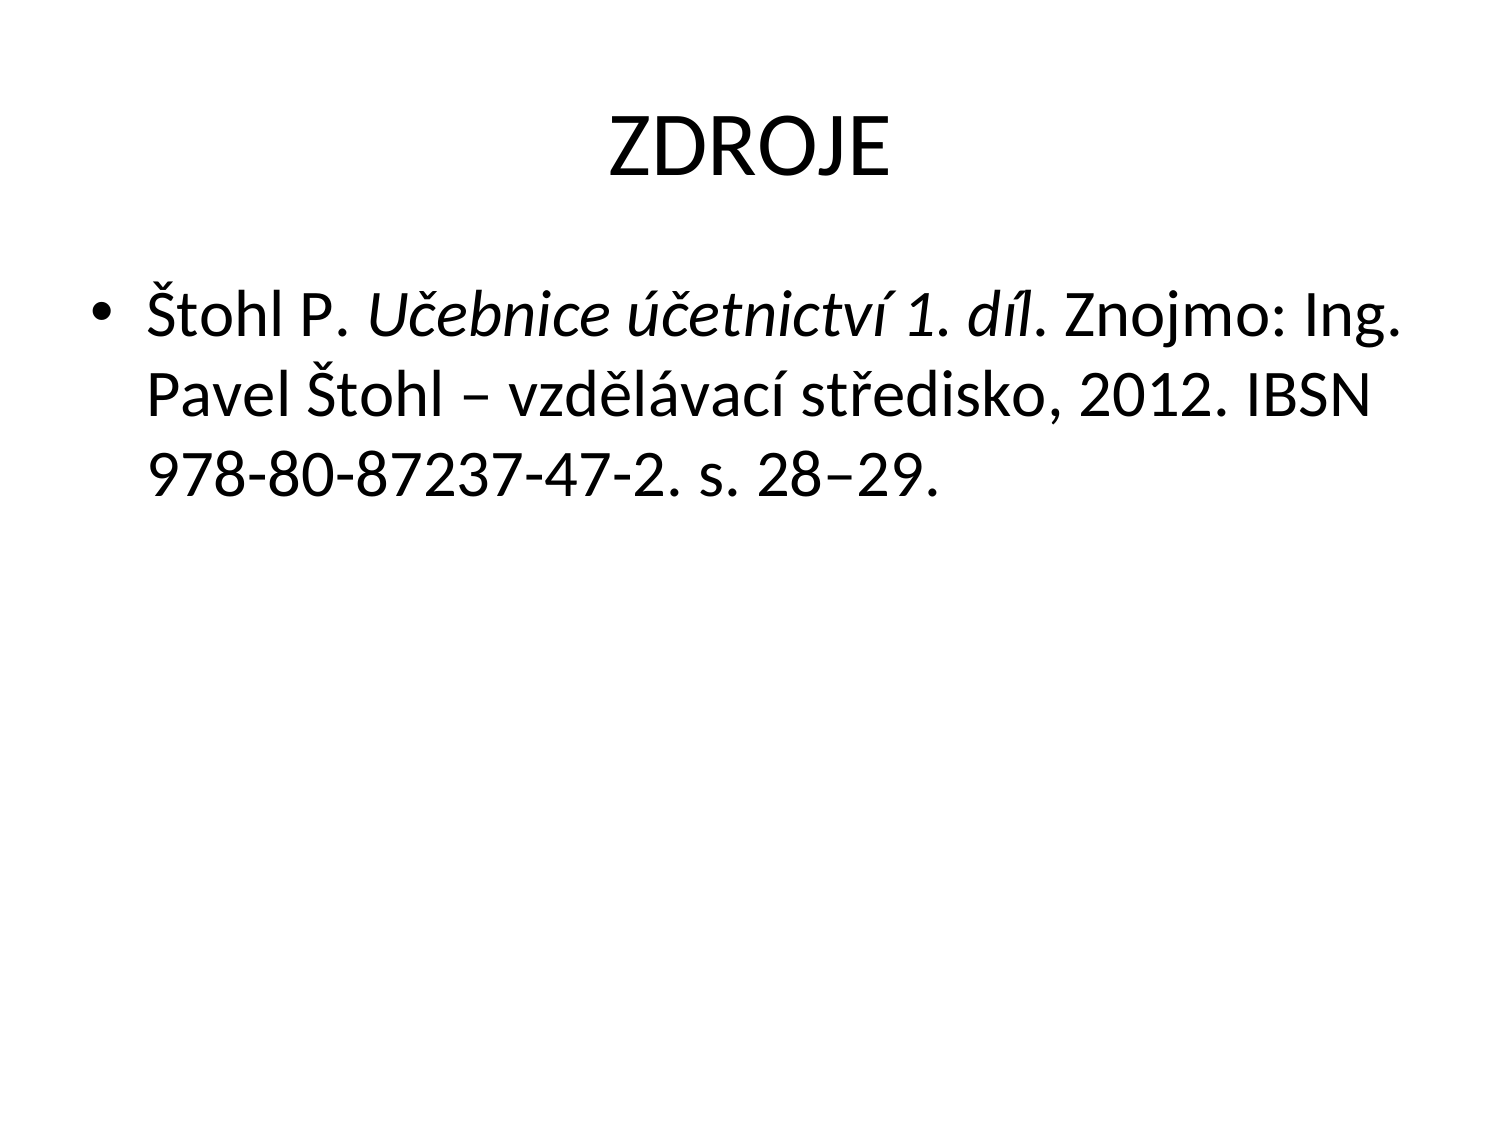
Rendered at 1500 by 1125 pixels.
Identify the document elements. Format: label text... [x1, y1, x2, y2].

title ZDROJE [75, 45, 1426, 233]
list Štohl P. Učebnice účetnictví 1. díl. Znojmo: Ing. Pavel Štohl ‒ vzdělávací středisko, 2012. IBSN 978-80-87237-47-2. s. 28–29. [75, 262, 1426, 1006]
